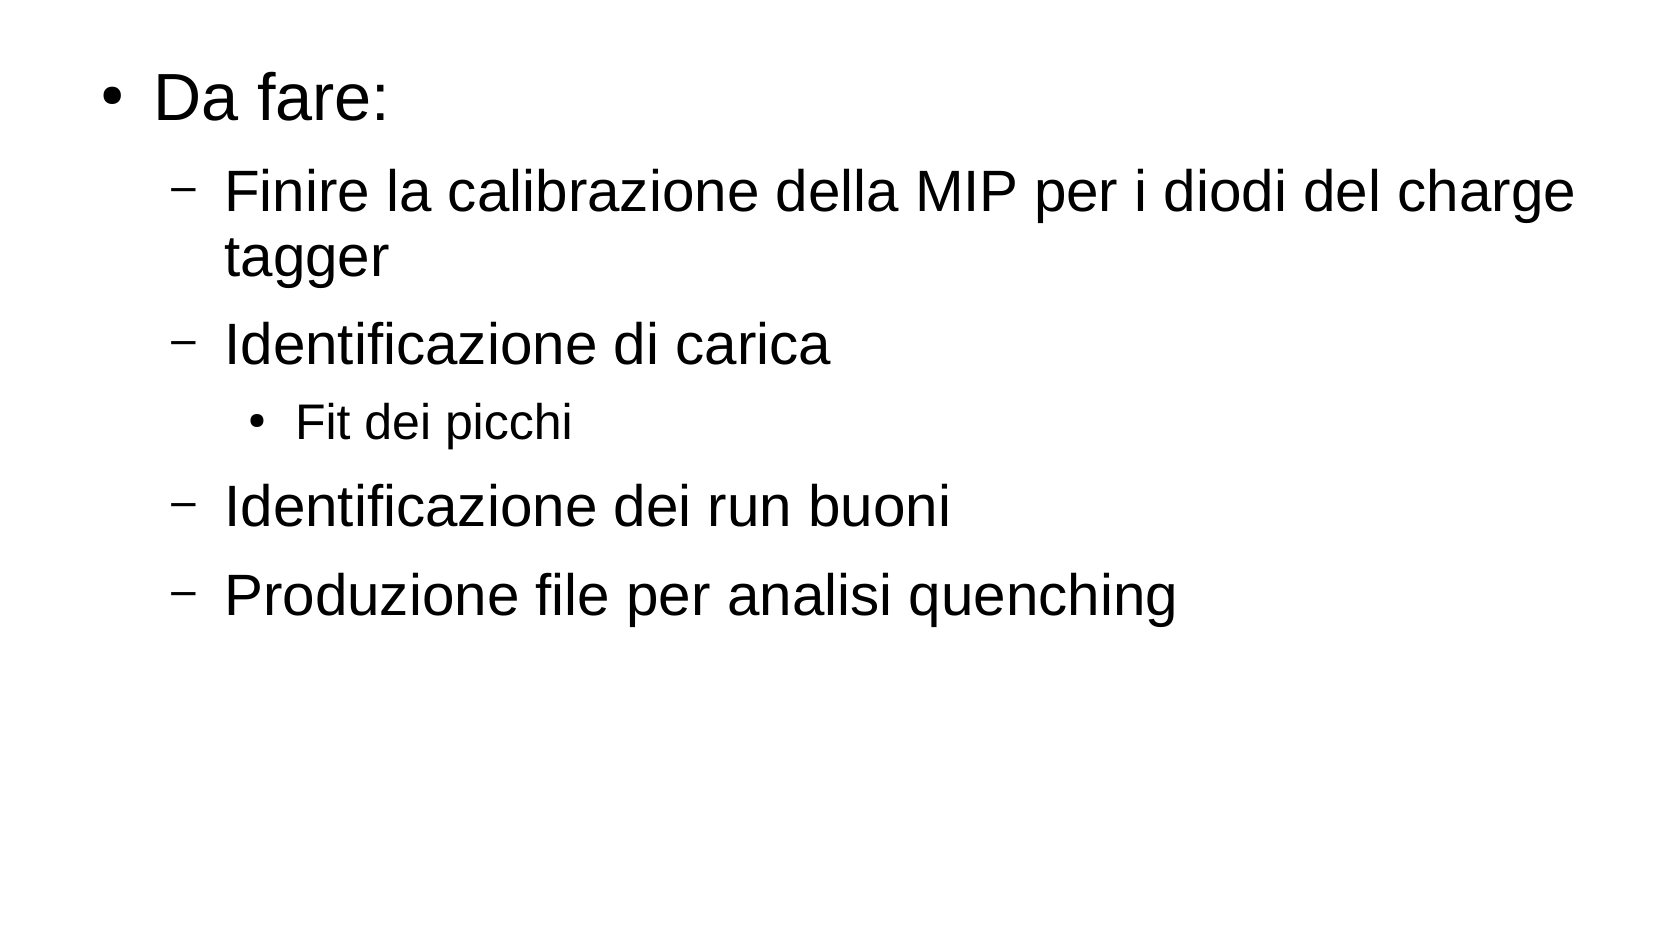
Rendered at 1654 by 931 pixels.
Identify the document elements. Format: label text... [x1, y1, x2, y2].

list Da fare: Finire la calibrazione della MIP per i diodi del charge tagger Identificazione di carica Fit dei picchi Identificazione dei run buoni Produzione file per analisi quenching [82, 60, 1636, 757]
